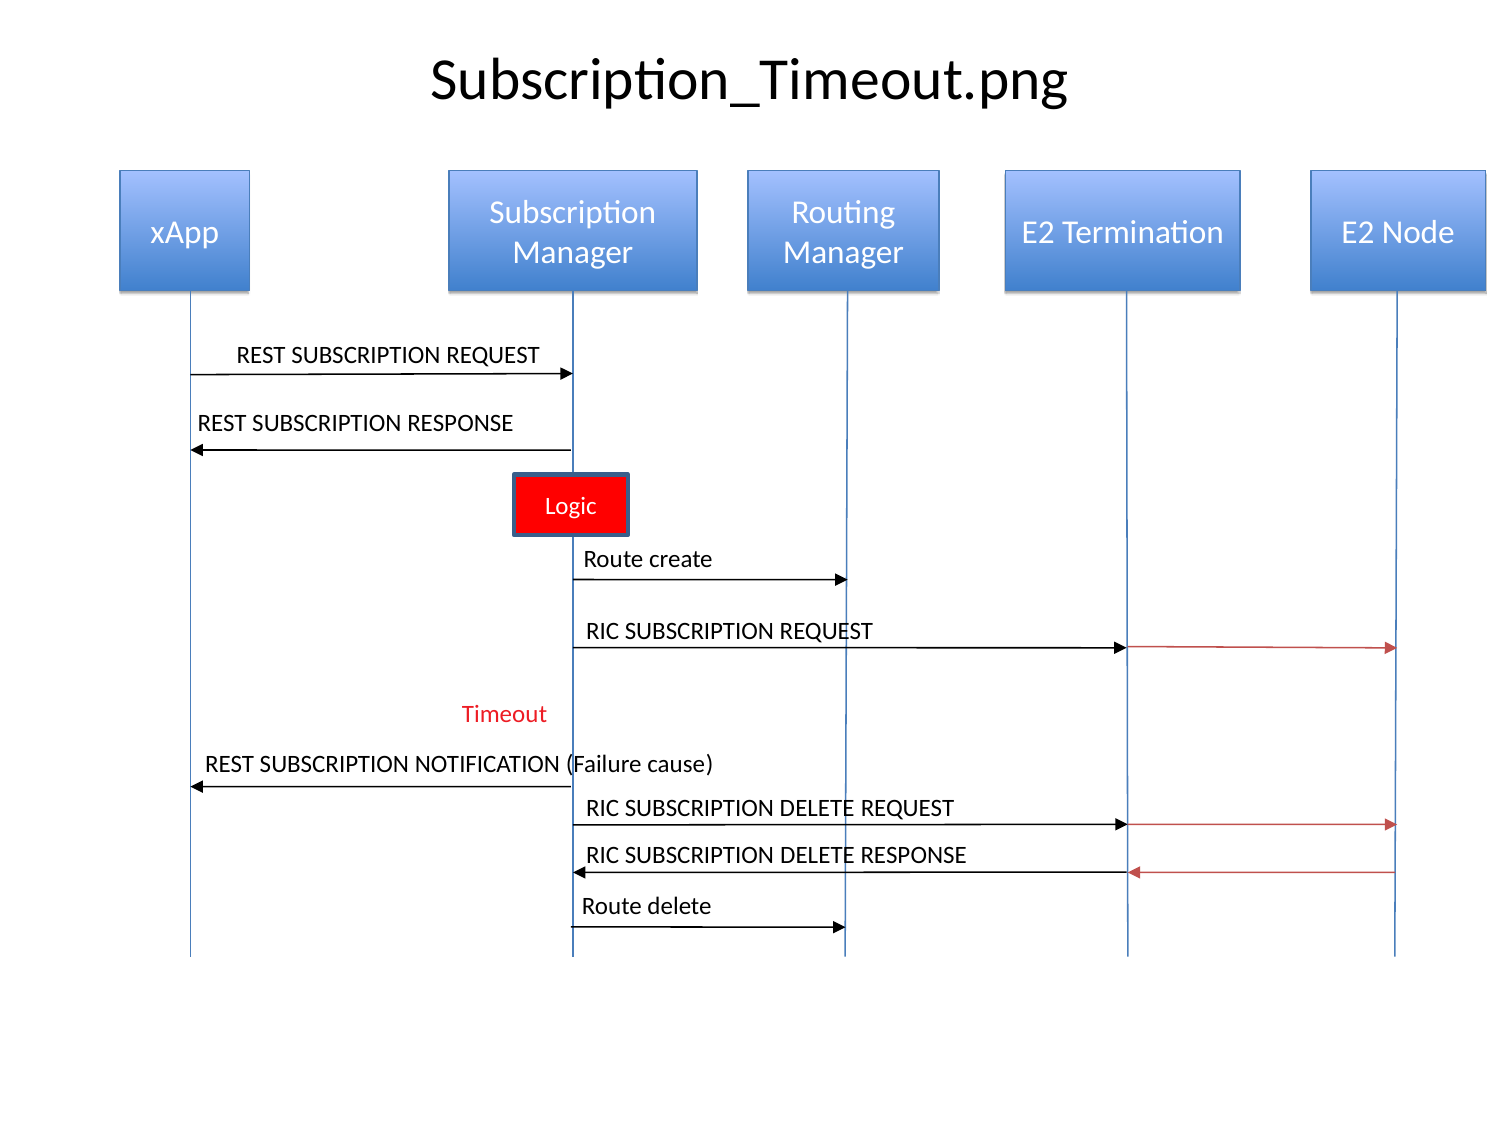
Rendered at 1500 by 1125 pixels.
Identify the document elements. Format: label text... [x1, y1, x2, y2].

text_box Routing Manager [748, 170, 940, 291]
text_box E2 Termination [1005, 170, 1241, 291]
text_box Logic [513, 474, 628, 535]
text_box Route create [568, 535, 768, 580]
title Subscription_Timeout.png [75, 32, 1425, 120]
text_box E2 Node [1310, 170, 1486, 291]
text_box Route delete [567, 882, 774, 928]
text_box RIC SUBSCRIPTION DELETE RESPONSE [571, 831, 1092, 877]
text_box Subscription Manager [448, 170, 697, 291]
text_box xApp [120, 170, 250, 291]
text_box REST SUBSCRIPTION RESPONSE [183, 398, 620, 444]
text_box RIC SUBSCRIPTION REQUEST [571, 606, 969, 652]
text_box REST SUBSCRIPTION NOTIFICATION (Failure cause) [190, 739, 863, 785]
text_box REST SUBSCRIPTION REQUEST [221, 331, 556, 373]
text_box Timeout [447, 690, 591, 736]
text_box RIC SUBSCRIPTION DELETE REQUEST [571, 784, 1075, 829]
